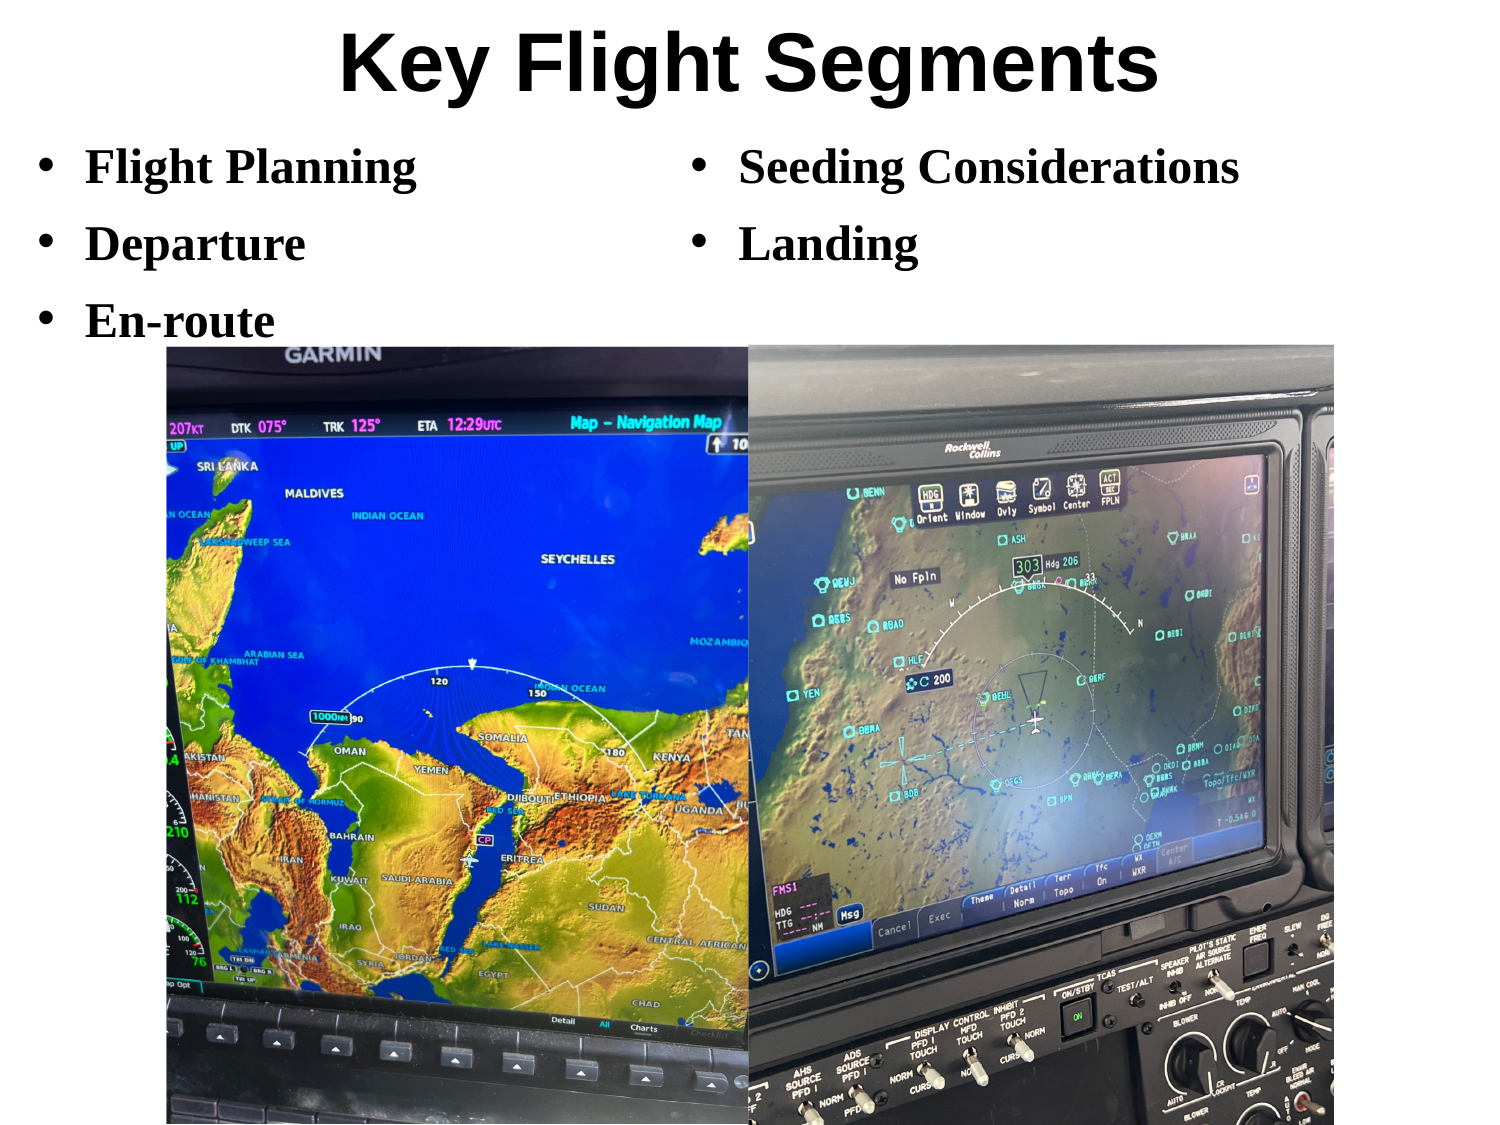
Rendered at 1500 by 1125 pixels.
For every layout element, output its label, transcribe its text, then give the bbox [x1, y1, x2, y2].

text_box Key Flight Segments [0, 3, 1500, 113]
picture [166, 344, 1334, 1125]
text_box Seeding Considerations Landing [666, 126, 1492, 427]
text_box Flight Planning Departure En-route [13, 126, 614, 464]
